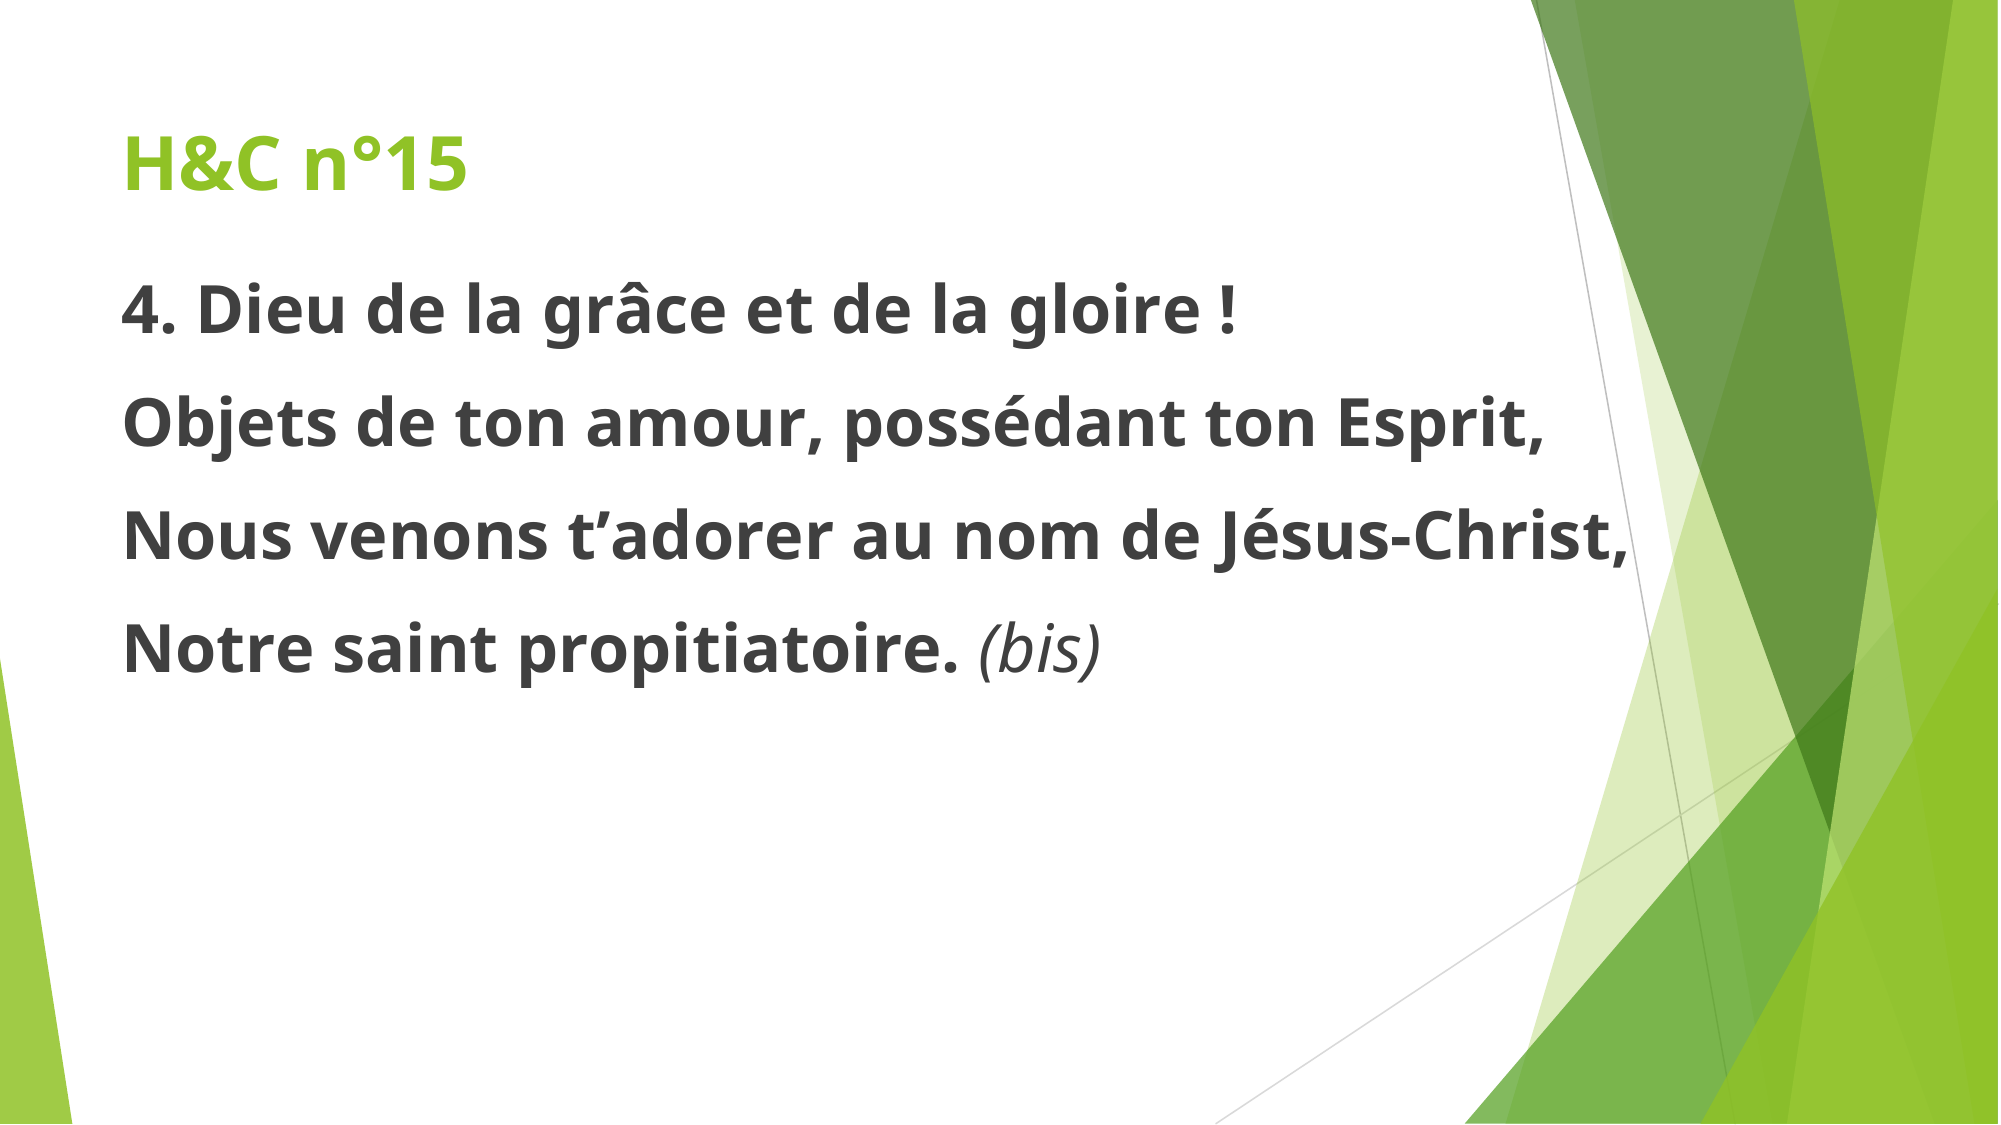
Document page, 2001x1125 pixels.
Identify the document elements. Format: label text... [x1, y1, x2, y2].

text_box 4. Dieu de la grâce et de la gloire ! Objets de ton amour, possédant ton Esprit, Nous venons t’adorer au nom de Jésus-Christ, Notre saint propitiatoire. (bis) [106, 247, 1973, 1075]
text_box H&C n°15 [106, 107, 520, 213]
